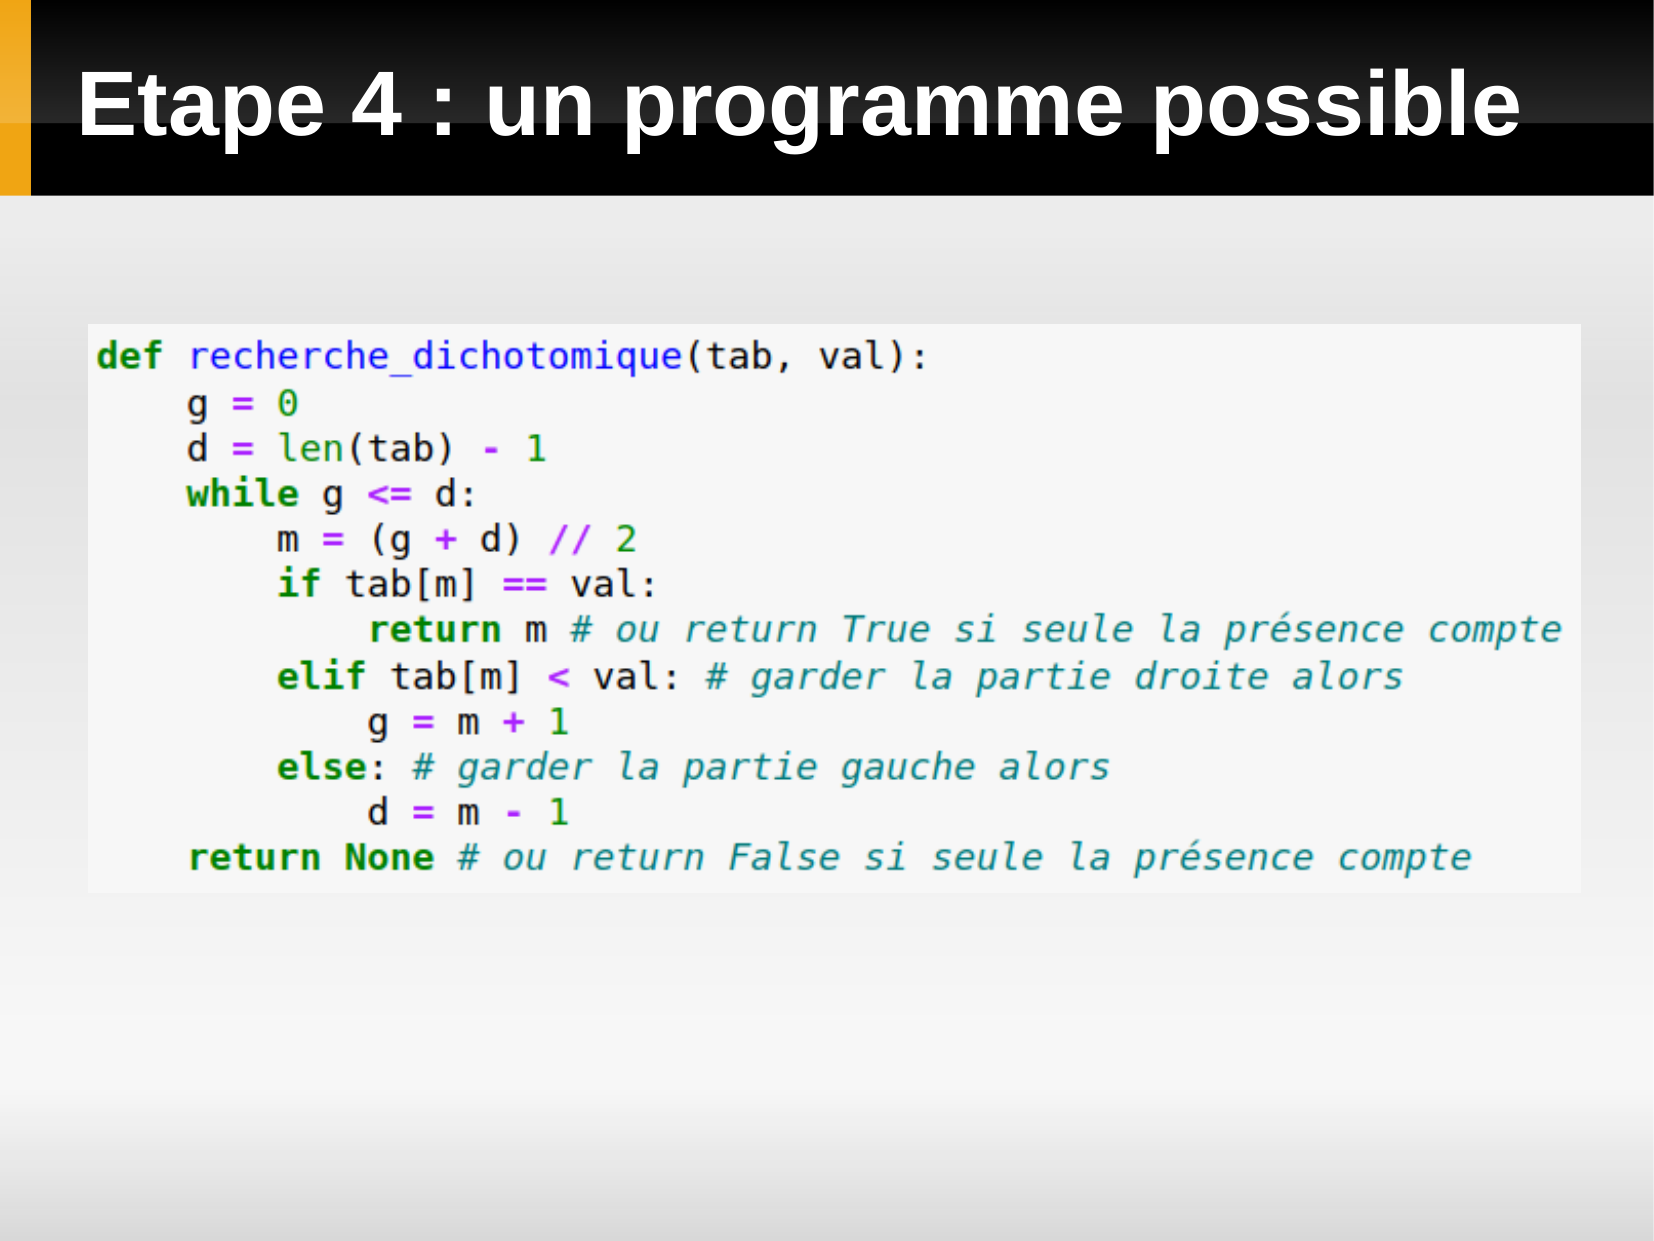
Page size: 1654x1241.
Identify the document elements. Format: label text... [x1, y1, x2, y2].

picture [0, 0, 1654, 1241]
title Etape 4 : un programme possible [76, 0, 1565, 208]
